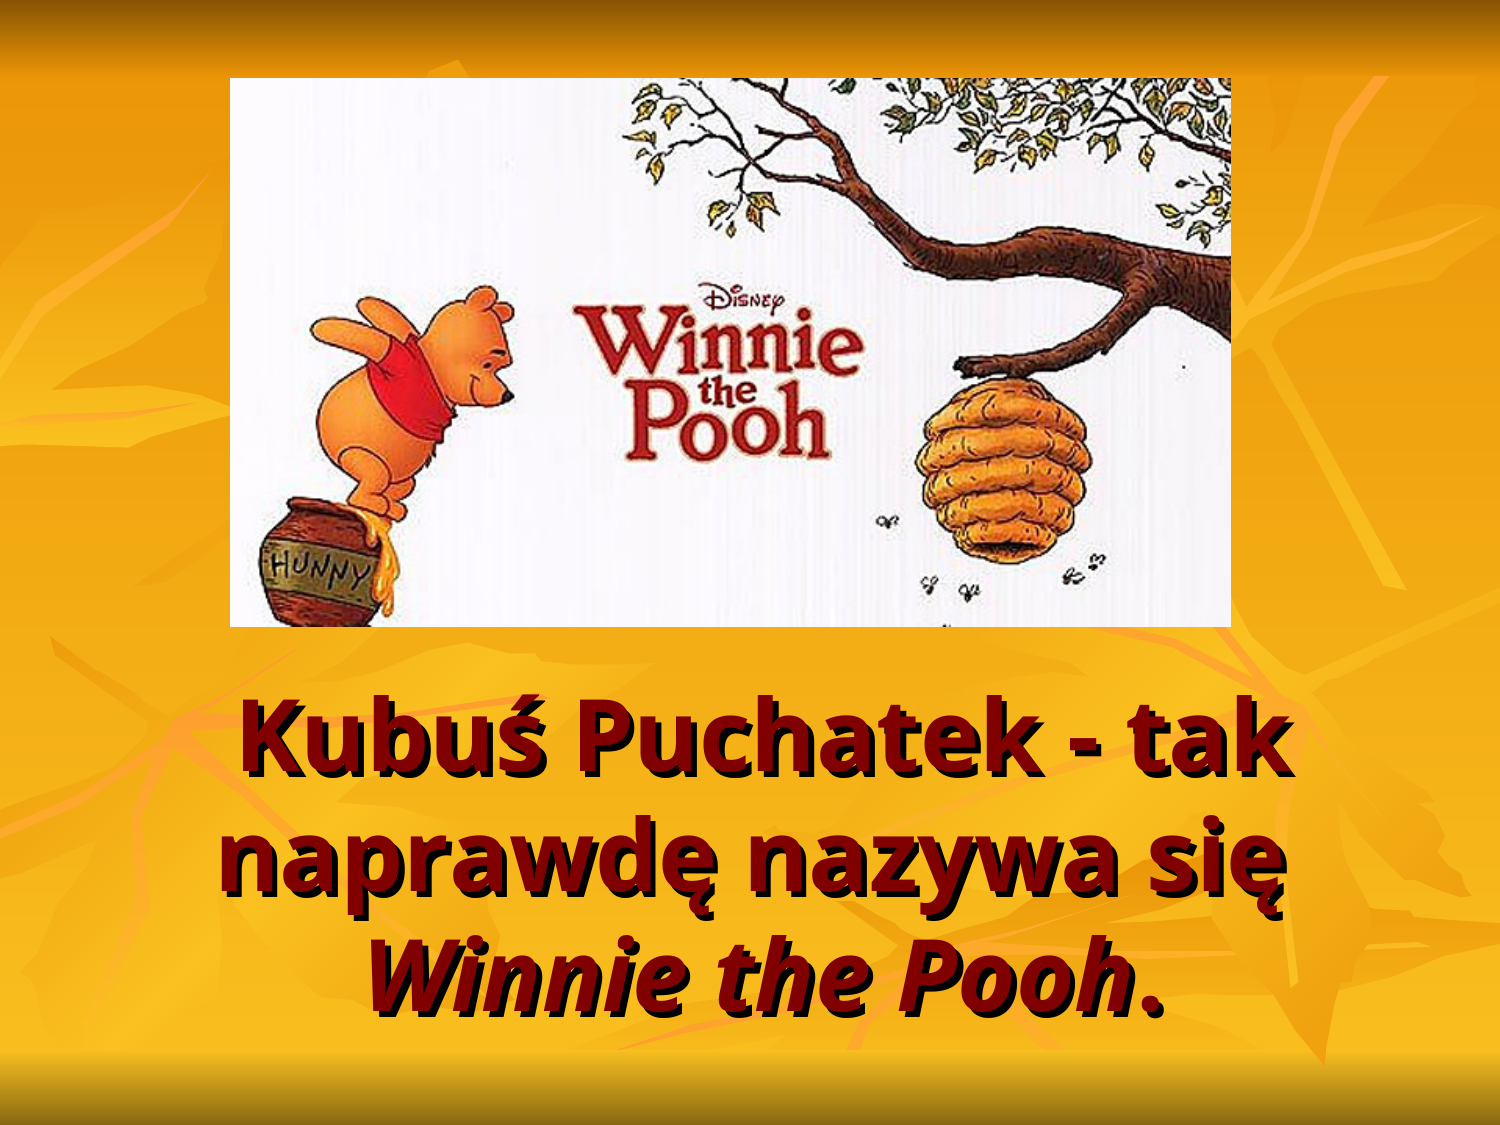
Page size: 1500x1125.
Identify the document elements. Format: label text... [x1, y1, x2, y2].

picture [230, 78, 1231, 627]
title Kubuś Puchatek - tak naprawdę nazywa się Winnie the Pooh. [88, 656, 1439, 1047]
